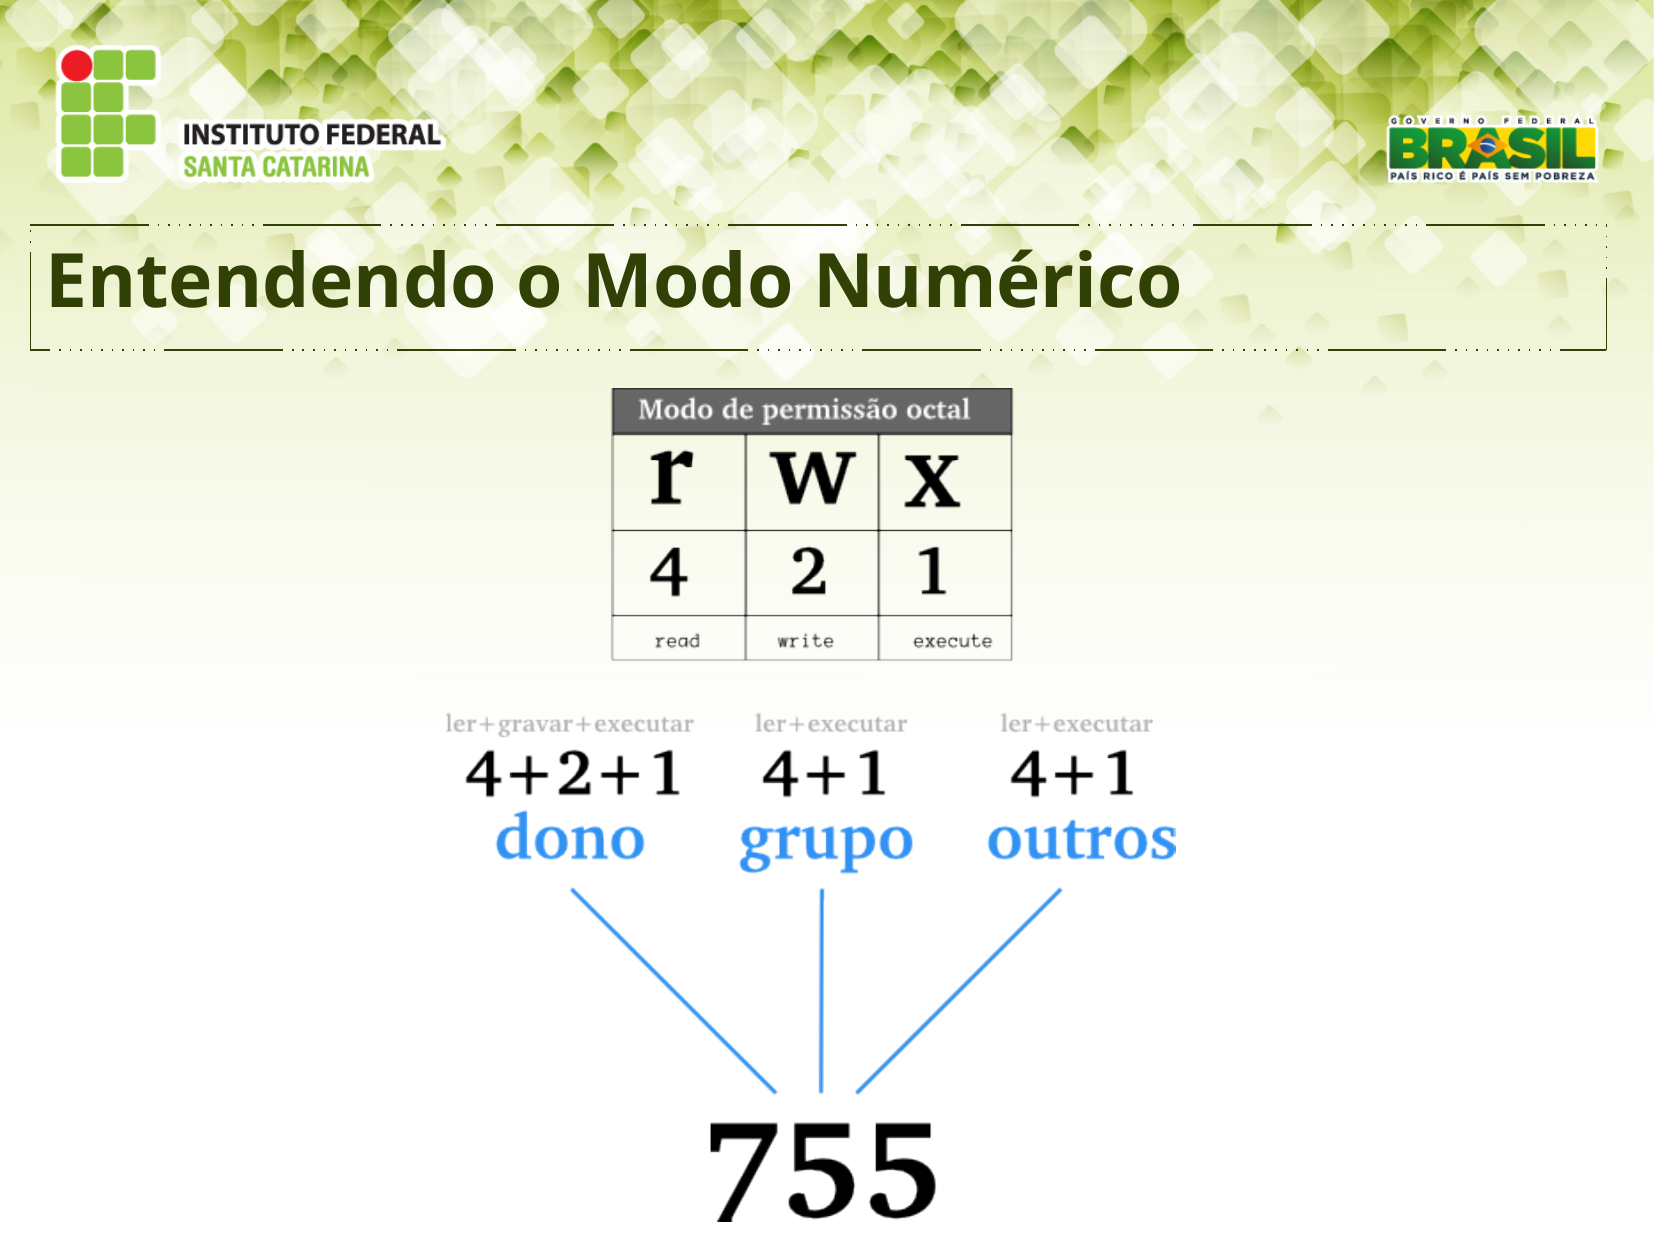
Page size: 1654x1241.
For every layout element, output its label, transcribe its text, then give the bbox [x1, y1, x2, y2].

picture [0, 0, 1654, 1241]
text_box Entendendo o Modo Numérico [30, 225, 1607, 351]
